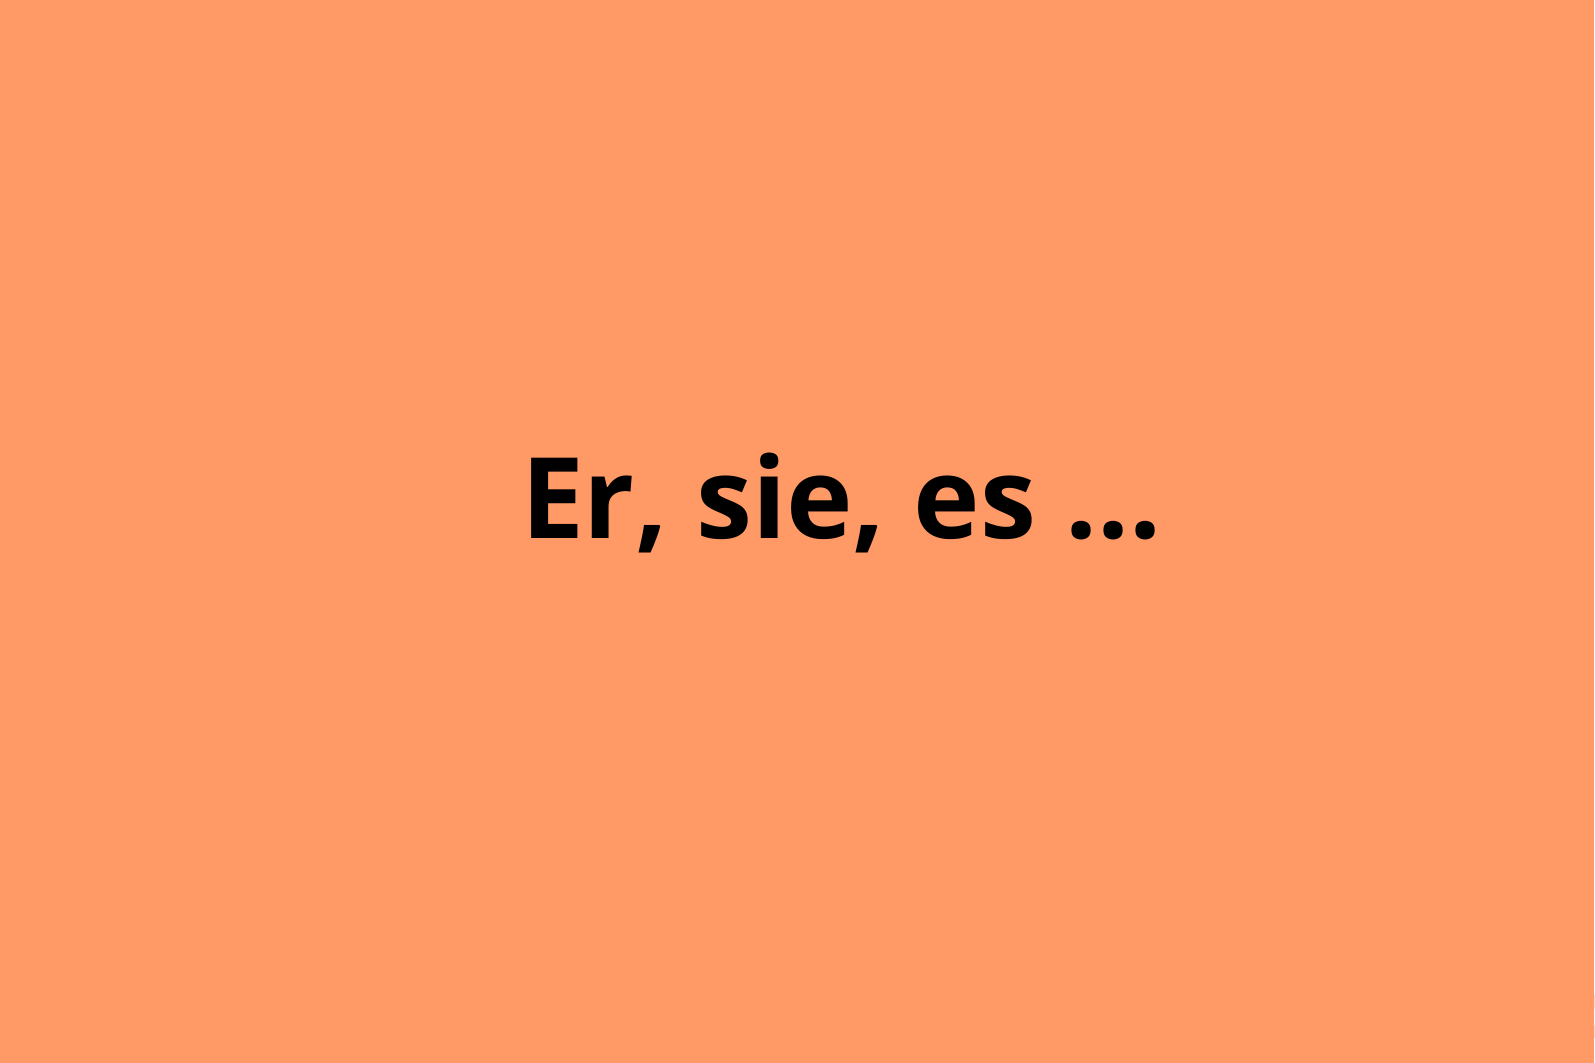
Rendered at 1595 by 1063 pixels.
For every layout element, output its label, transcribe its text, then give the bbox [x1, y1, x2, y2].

subtitle Er, sie, es ... [147, 147, 1536, 842]
